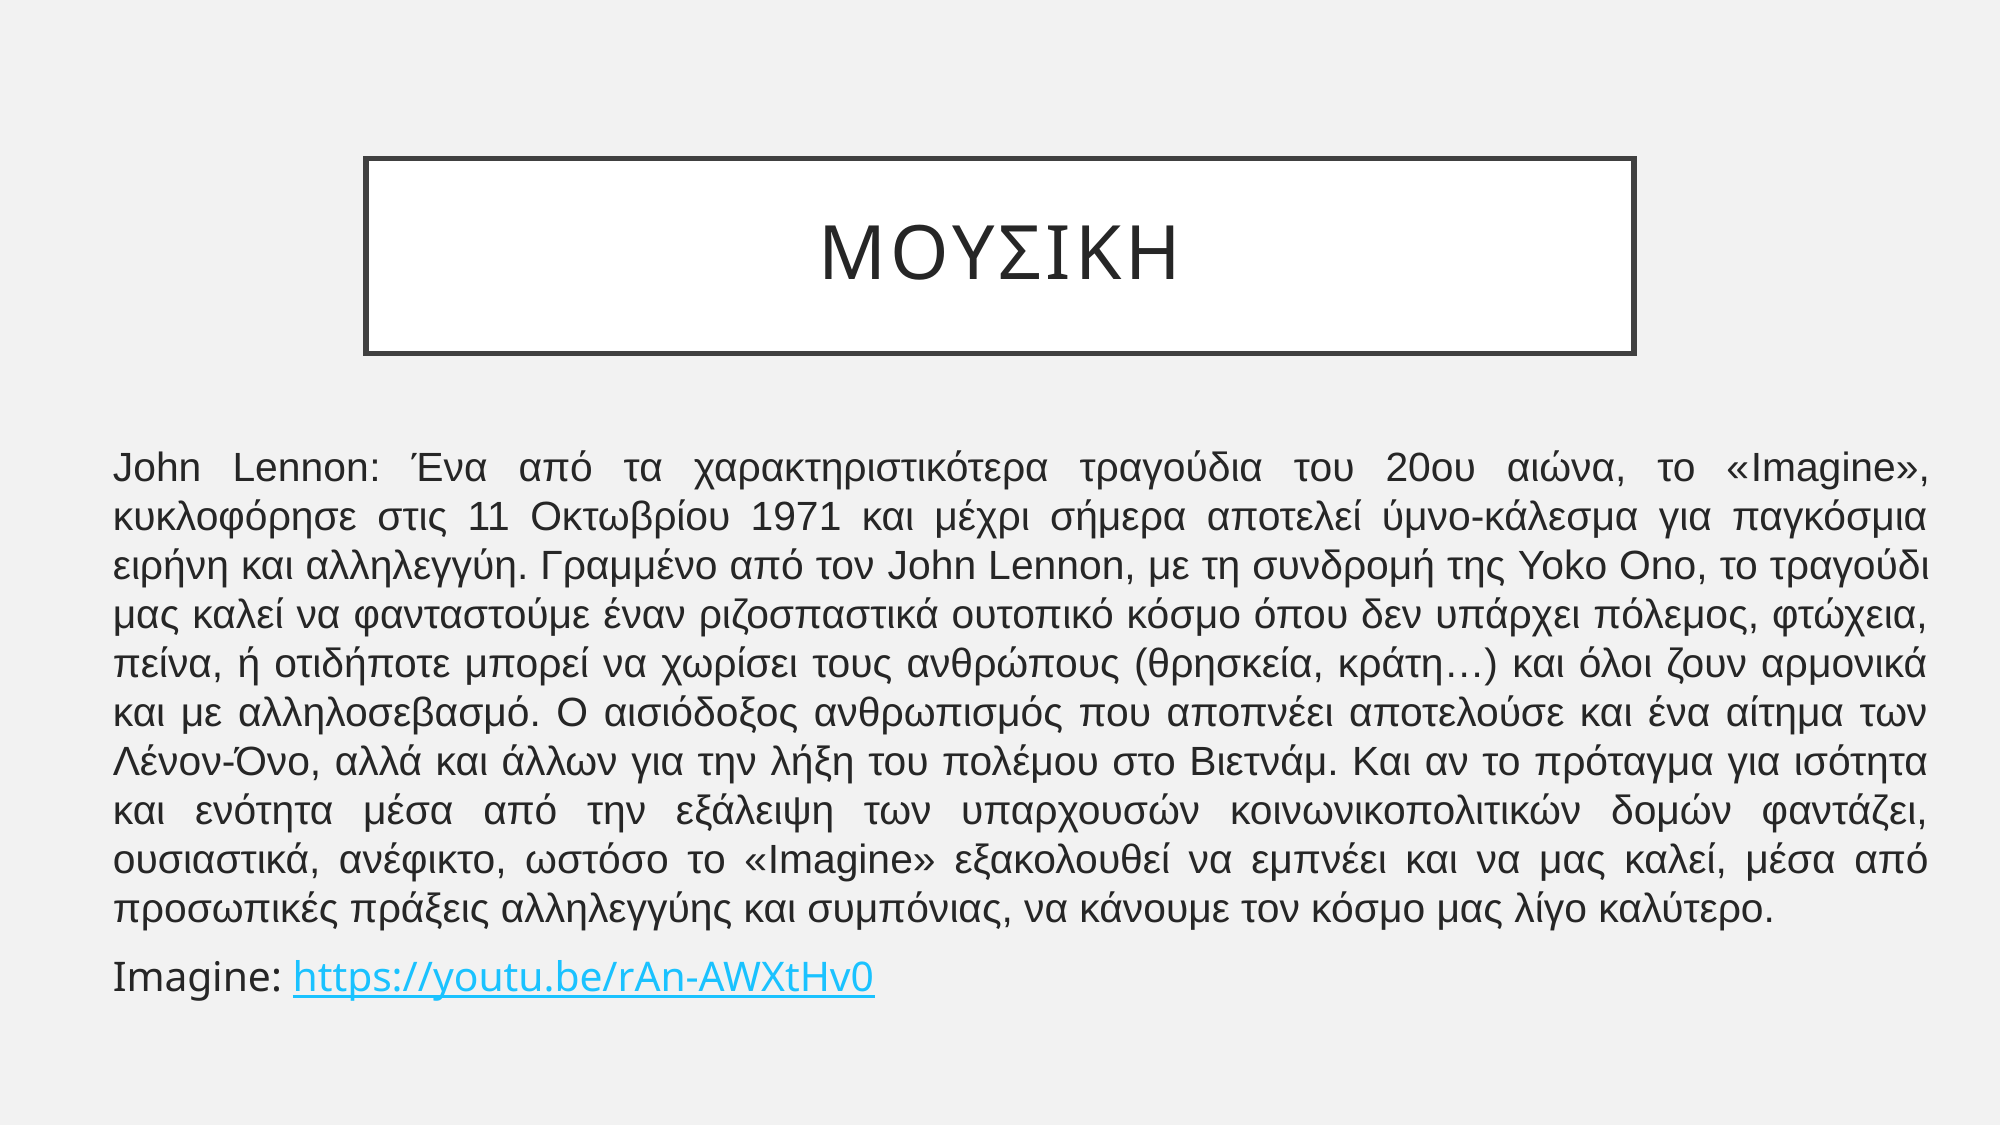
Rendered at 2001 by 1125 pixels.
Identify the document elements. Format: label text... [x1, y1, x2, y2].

list John Lennon: Ένα από τα χαρακτηριστικότερα τραγούδια του 20ου αιώνα, το «Imagine», κυκλοφόρησε στις 11 Οκτωβρίου 1971 και μέχρι σήμερα αποτελεί ύμνο-κάλεσμα για παγκόσμια ειρήνη και αλληλεγγύη. Γραμμένο από τον John Lennon, με τη συνδρομή της Yoko Ono, το τραγούδι μας καλεί να φανταστούμε έναν ριζοσπαστικά ουτοπικό κόσμο όπου δεν υπάρχει πόλεμος, φτώχεια, πείνα, ή οτιδήποτε μπορεί να χωρίσει τους ανθρώπους (θρησκεία, κράτη…) και όλοι ζουν αρμονικά και με αλληλοσεβασμό. Ο αισιόδοξος ανθρωπισμός που αποπνέει αποτελούσε και ένα αίτημα των Λένον-Όνο, αλλά και άλλων για την λήξη του πολέμου στο Βιετνάμ. Και αν το πρόταγμα για ισότητα και ενότητα μέσα από την εξάλειψη των υπαρχουσών κοινωνικοπολιτικών δομών φαντάζει, ουσιαστικά, ανέφικτο, ωστόσο το «Imagine» εξακολουθεί να εμπνέει και να μας καλεί, μέσα από προσωπικές πράξεις αλληλεγγύης και συμπόνιας, να κάνουμε τον κόσμο μας λίγο καλύτερο. Imagine: https://youtu.be/rAn-AWXtHv0 [97, 432, 1945, 1024]
title μουσικη [366, 158, 1634, 354]
